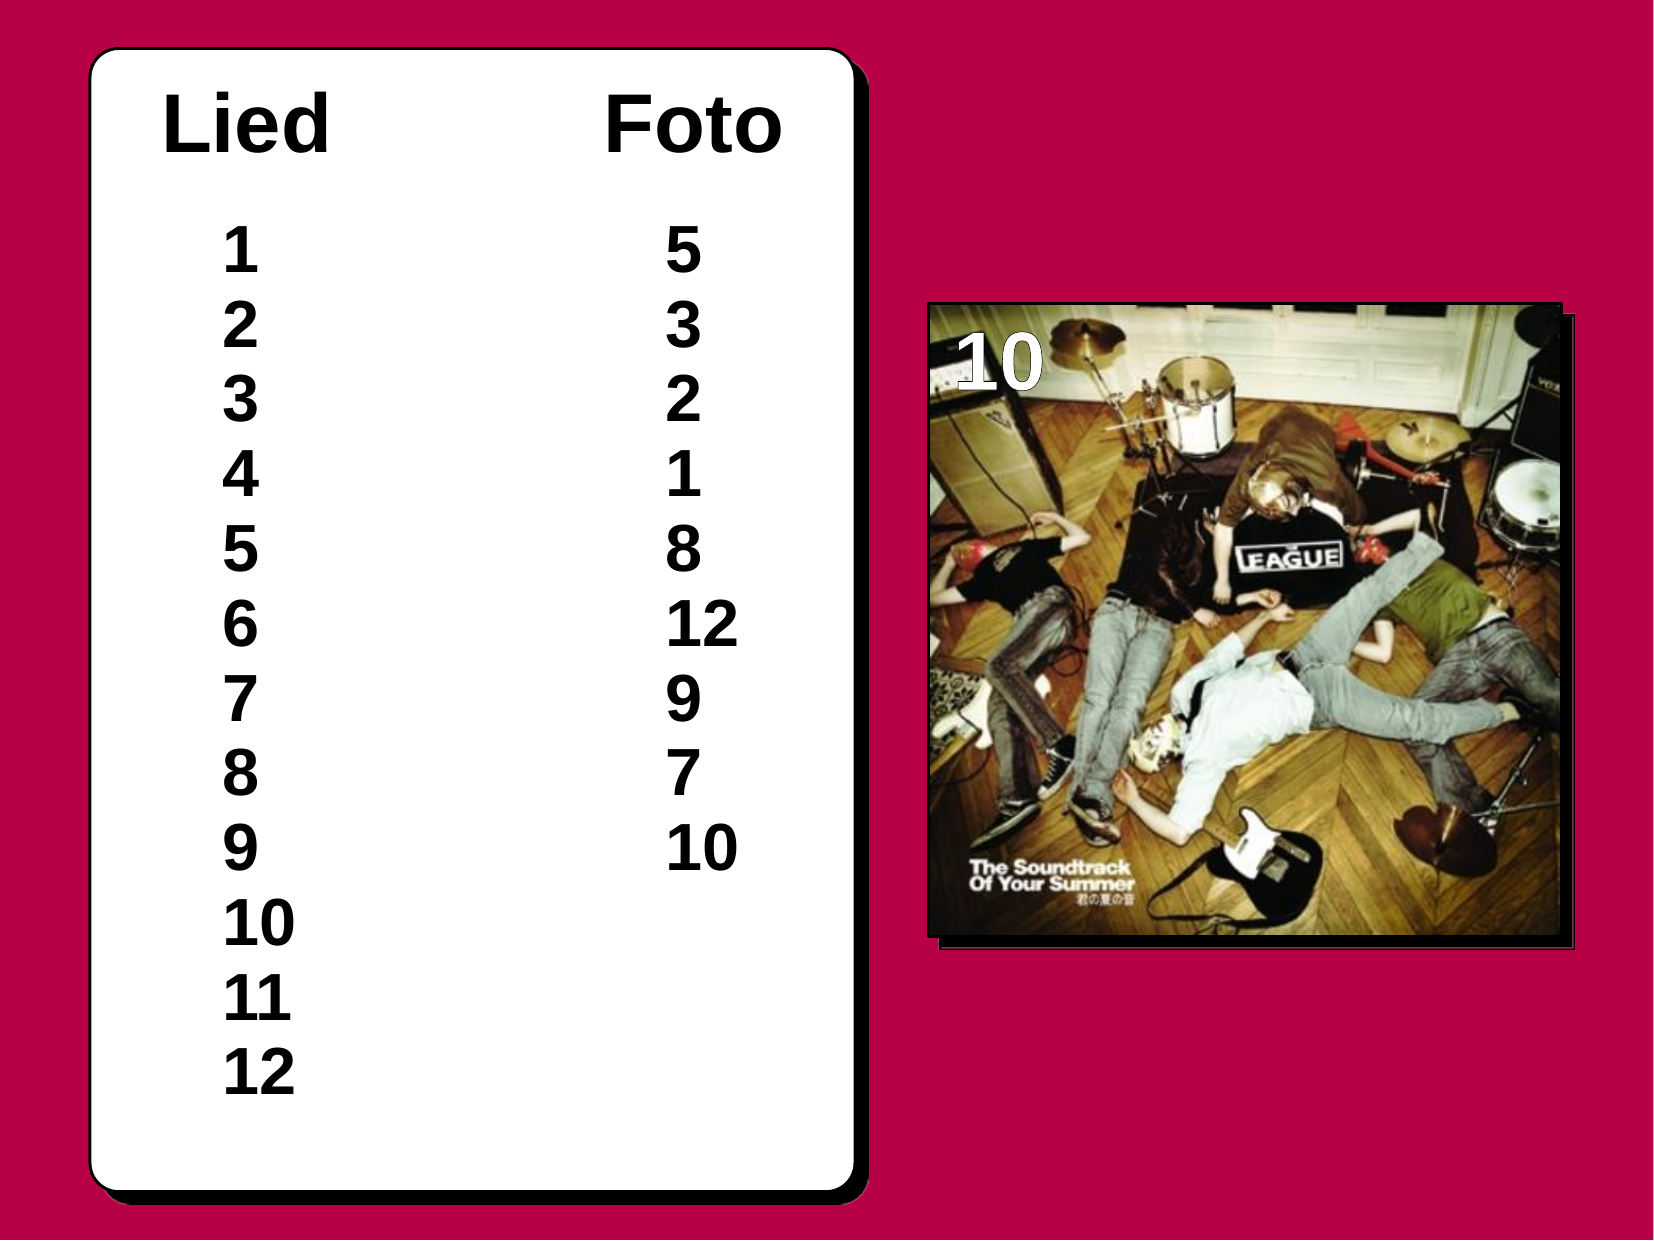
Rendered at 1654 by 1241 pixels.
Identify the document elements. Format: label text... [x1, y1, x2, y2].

text_box [89, 48, 856, 1192]
picture [930, 305, 1561, 936]
text_box 1 5 2 3 3 2 4 1 5 8 6 12 7 9 8 7 9 10 10 11 12 [207, 204, 796, 1153]
text_box 10 [938, 307, 1081, 420]
text_box Lied Foto [134, 69, 810, 182]
